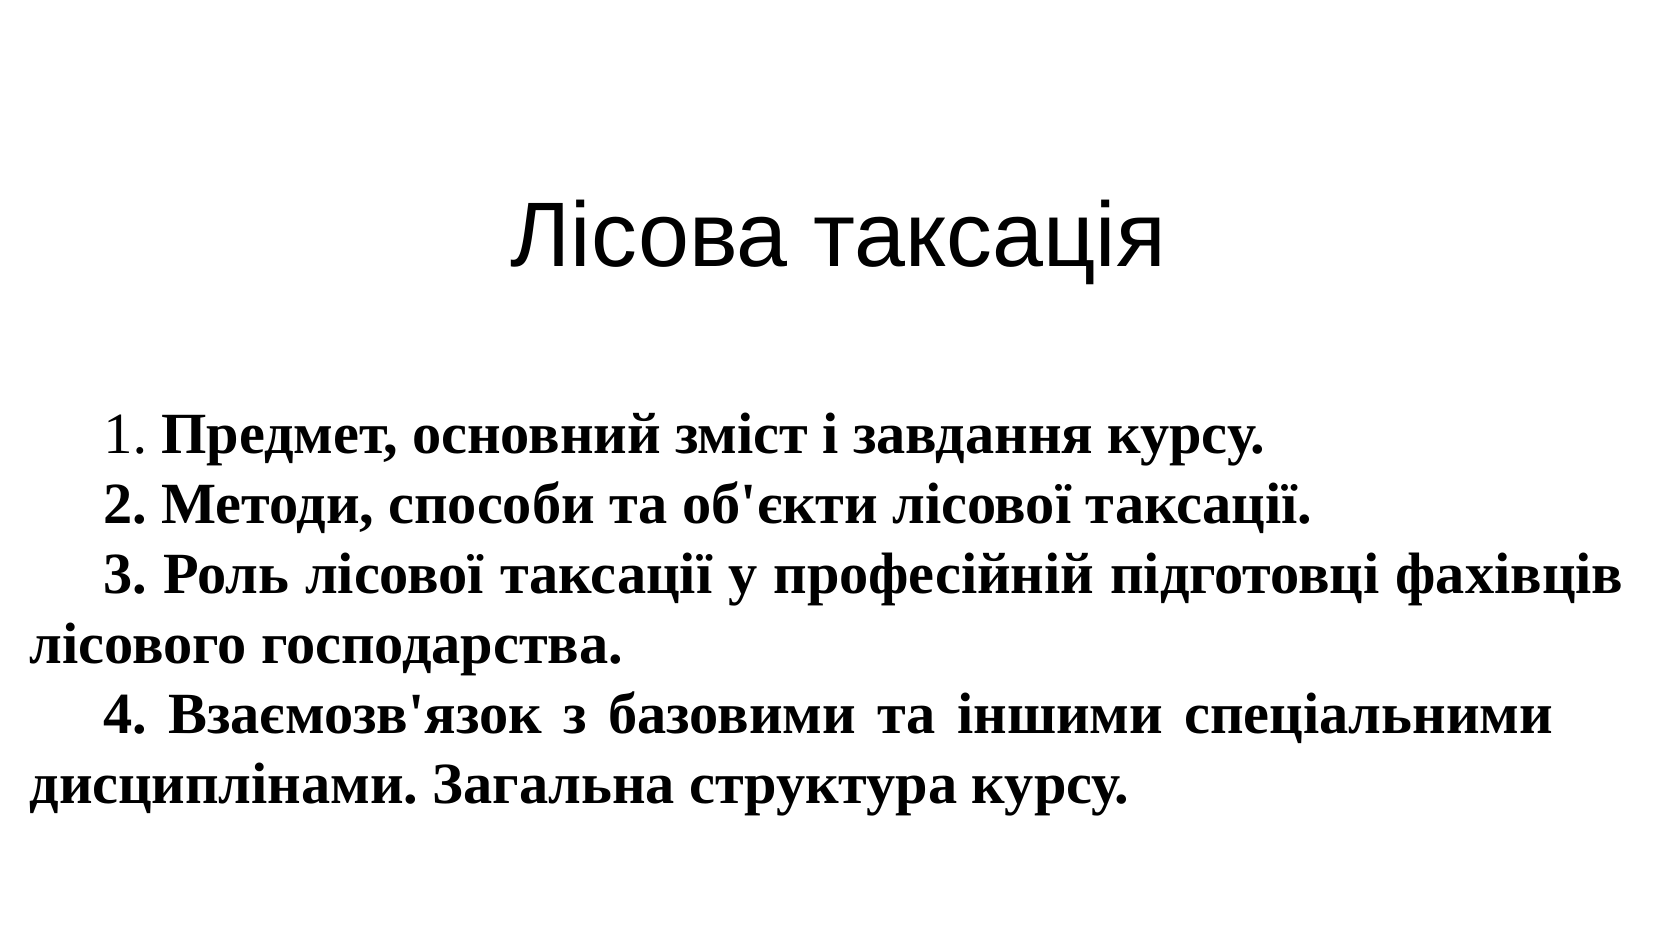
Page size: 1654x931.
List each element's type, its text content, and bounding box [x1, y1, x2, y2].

title Лісова таксація [112, 76, 1565, 324]
subtitle 1. Предмет, основний зміст і завдання курсу. 2. Методи, способи та об'єкти лісової таксації. 3. Роль лісової таксації у професійній підготовці фахівців лісового господарства. 4. Взаємозв'язок з базовими та іншими спеціальними дисциплінами. Загальна структура курсу. [29, 324, 1625, 886]
